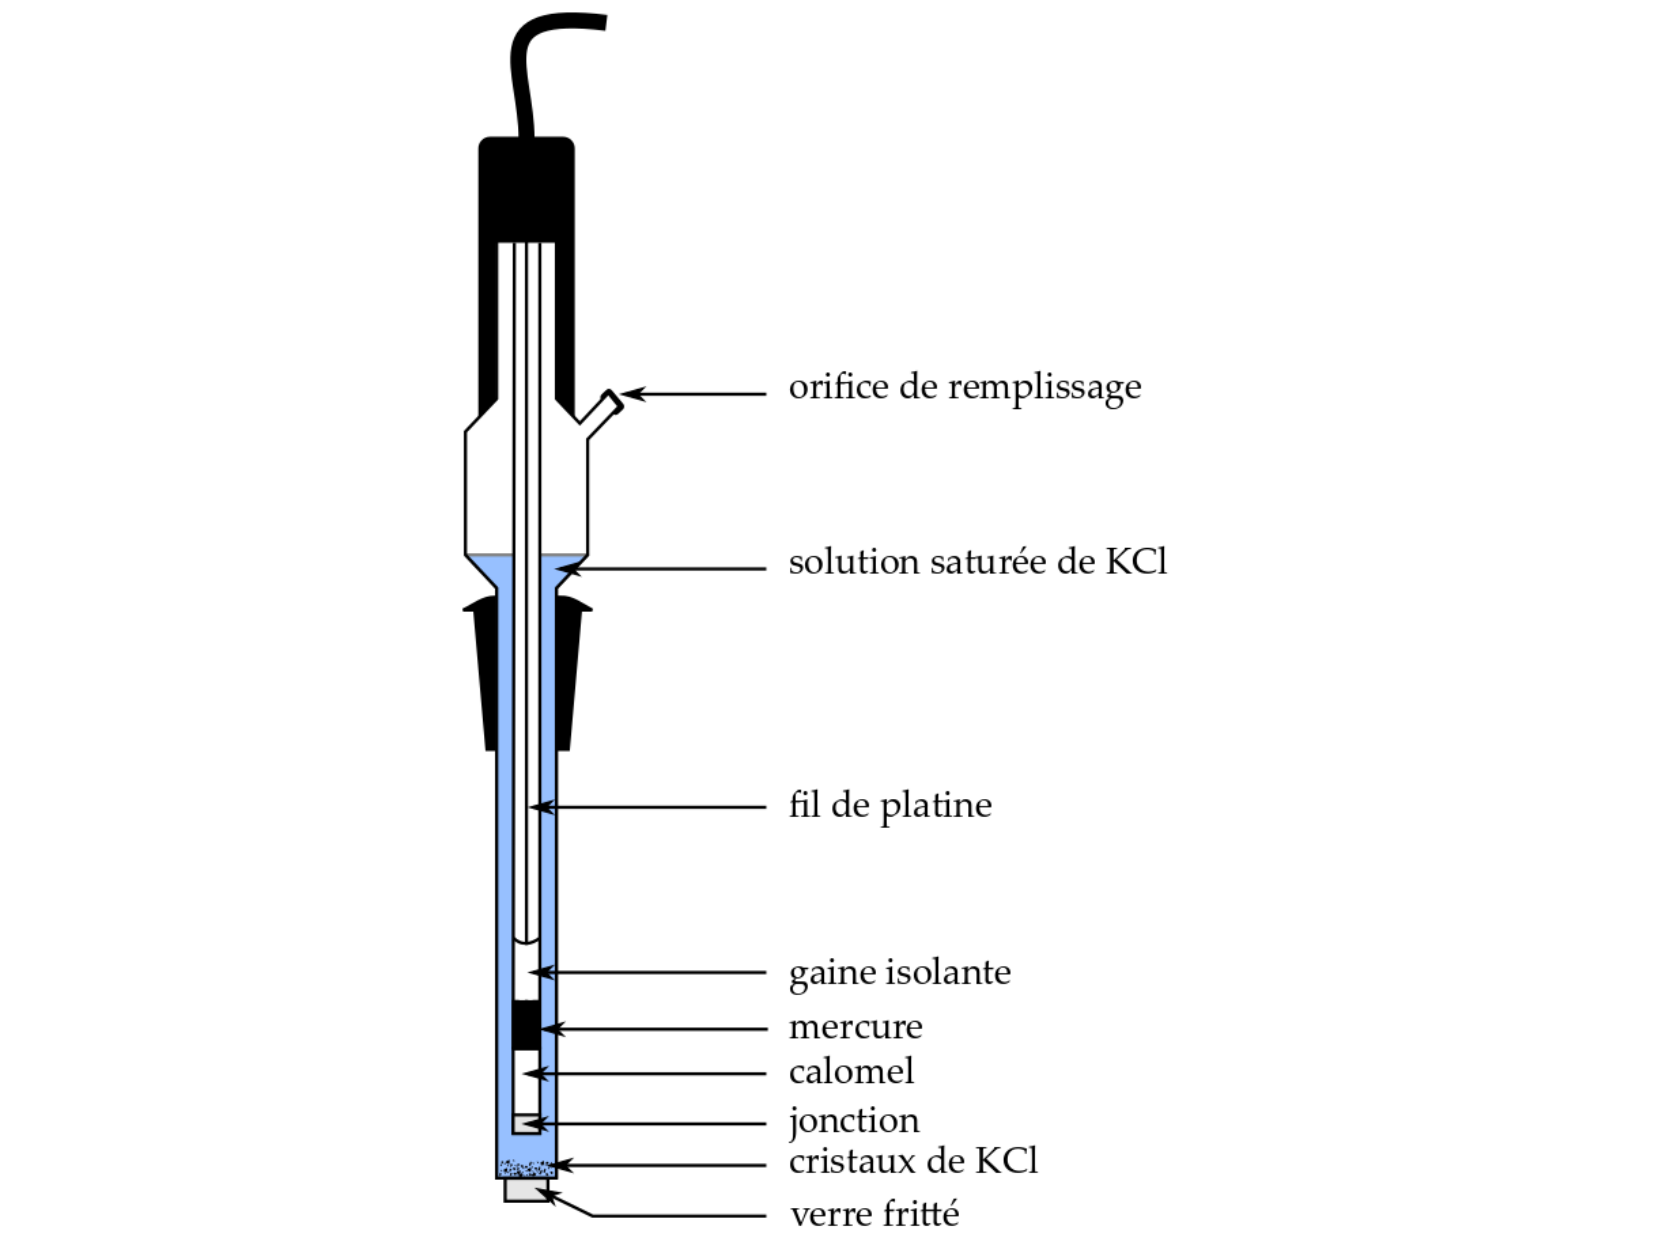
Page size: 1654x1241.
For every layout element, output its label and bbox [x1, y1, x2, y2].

picture [449, 0, 1182, 1241]
